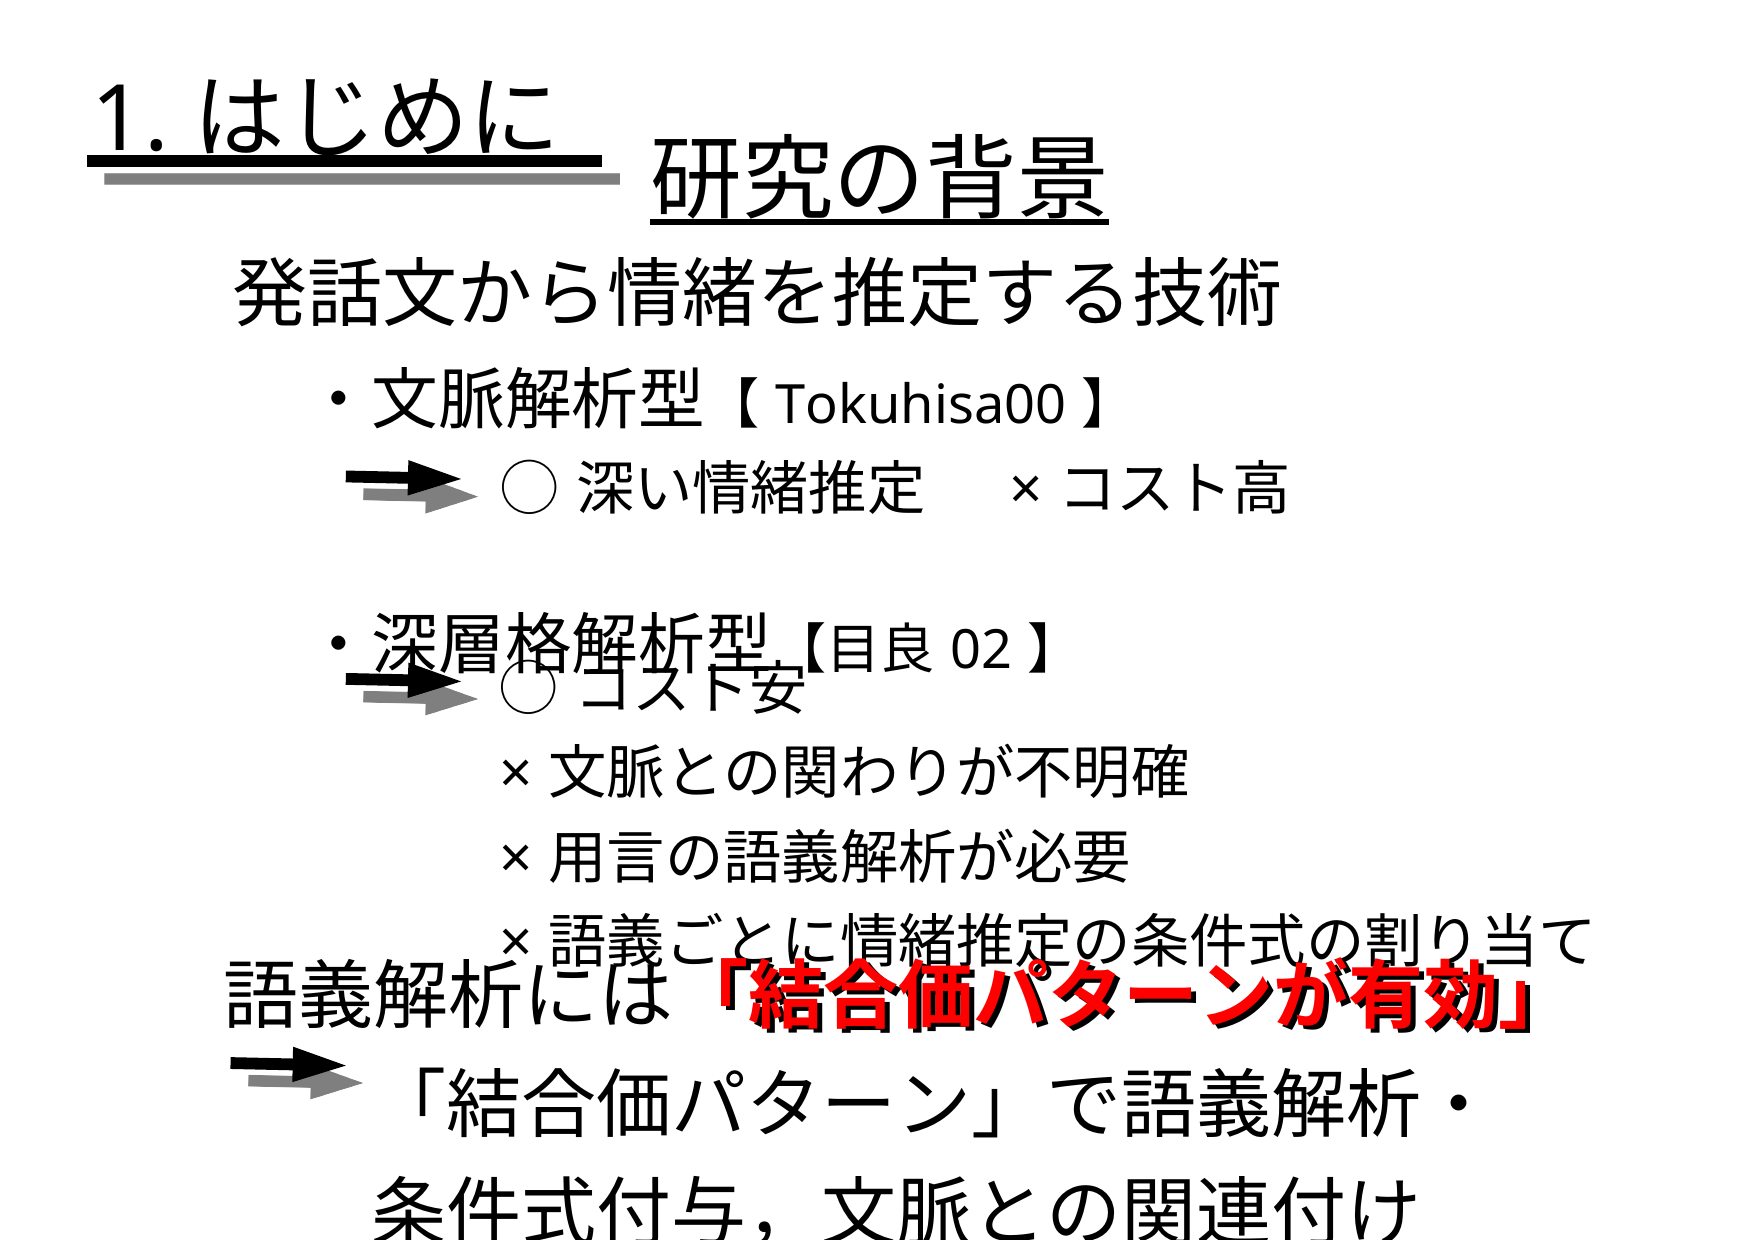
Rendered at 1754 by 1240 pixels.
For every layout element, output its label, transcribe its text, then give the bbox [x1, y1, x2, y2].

text_box ◯コスト安 ×文脈との関わりが不明確 ×用言の語義解析が必要 ×語義ごとに情緒推定の条件式の割り当て [499, 641, 1621, 922]
text_box 1.はじめに [91, 44, 612, 155]
text_box 語義解析には「結合価パターンが有効」 「結合価パターン」で語義解析・ 条件式付与，文脈との関連付け [224, 935, 1575, 1206]
text_box [232, 439, 1365, 600]
text_box 発話文から情緒を推定する技術 [232, 233, 1703, 464]
text_box ・文脈解析型【Tokuhisa00】 ・深層格解析型【目良02】 [304, 345, 1449, 636]
text_box ◯深い情緒推定 ×コスト高 [500, 442, 1417, 567]
text_box 研究の背景 [650, 105, 1151, 216]
